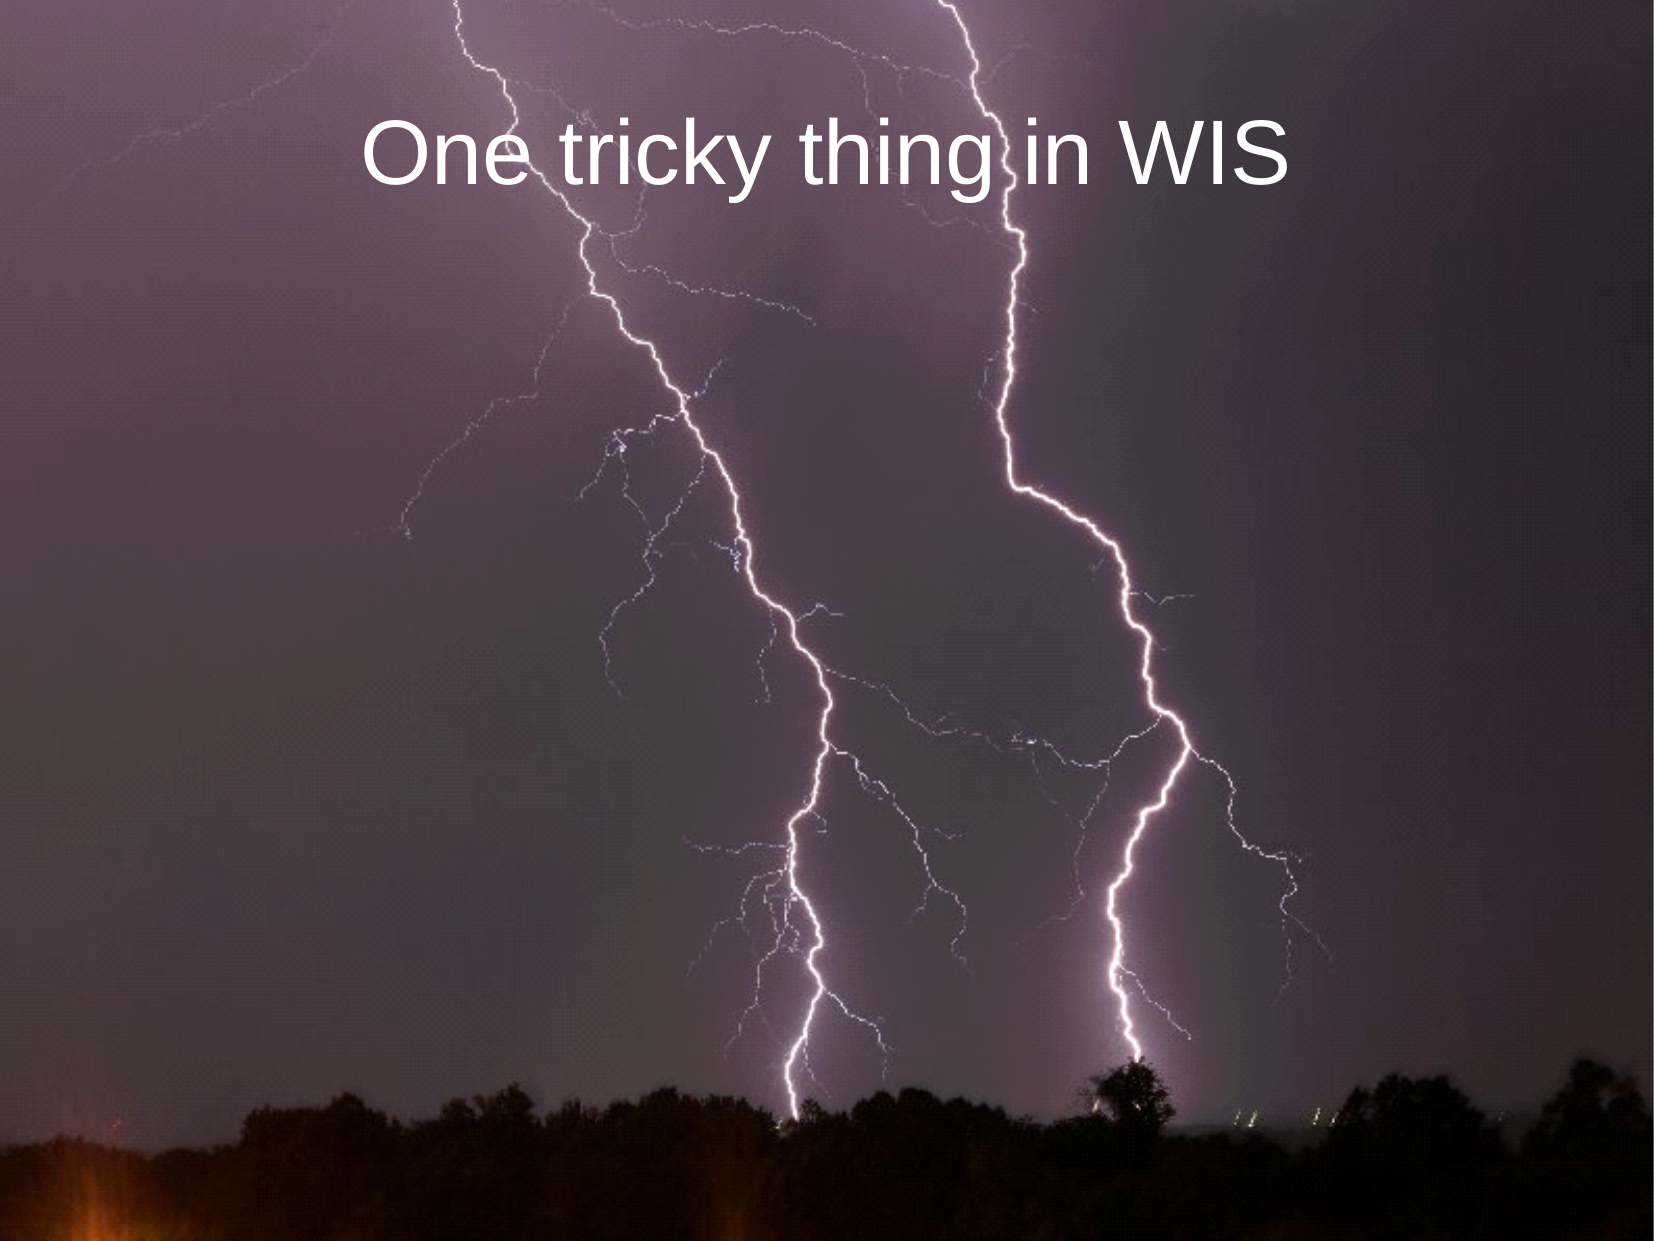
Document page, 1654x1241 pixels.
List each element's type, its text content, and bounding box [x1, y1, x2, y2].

picture [0, 0, 1654, 1241]
title One tricky thing in WIS [82, 49, 1571, 257]
